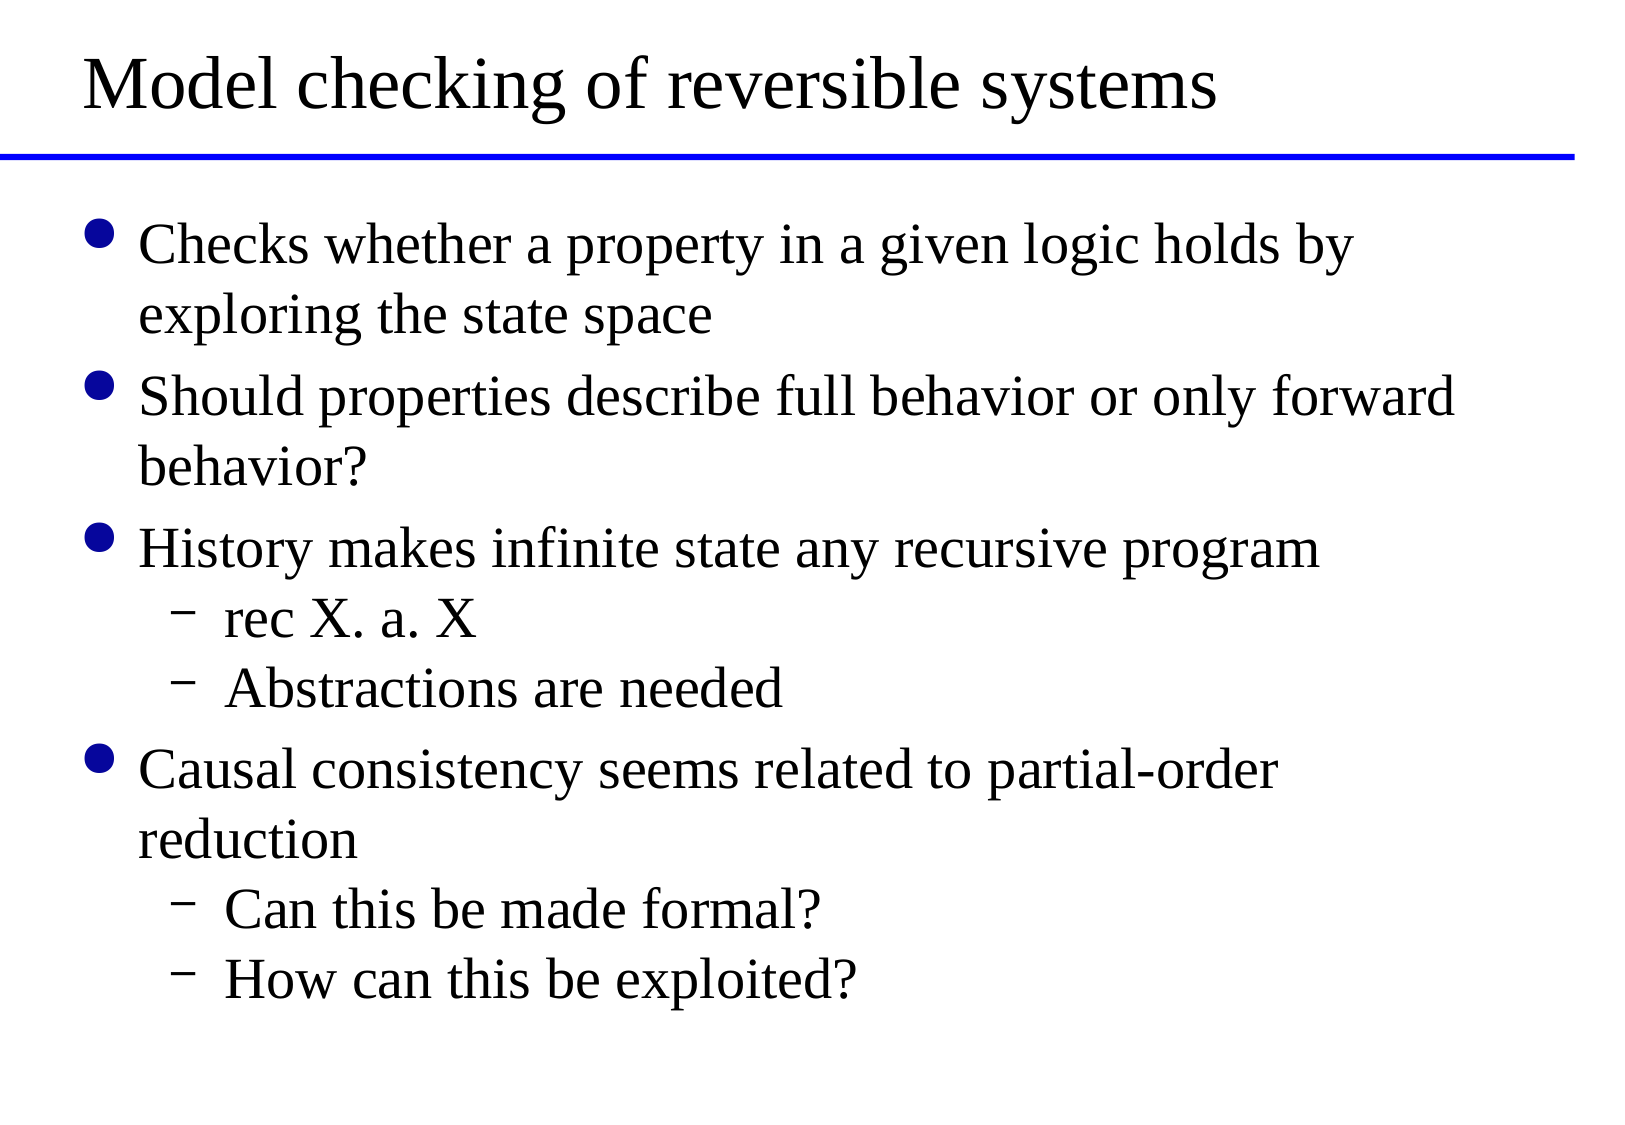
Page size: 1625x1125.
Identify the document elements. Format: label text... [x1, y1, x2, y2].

title Model checking of reversible systems [67, 27, 1544, 131]
list Checks whether a property in a given logic holds by exploring the state space Should properties describe full behavior or only forward behavior? History makes infinite state any recursive program rec X. a. X Abstractions are needed Causal consistency seems related to partial-order reduction Can this be made formal? How can this be exploited? [67, 198, 1478, 1061]
